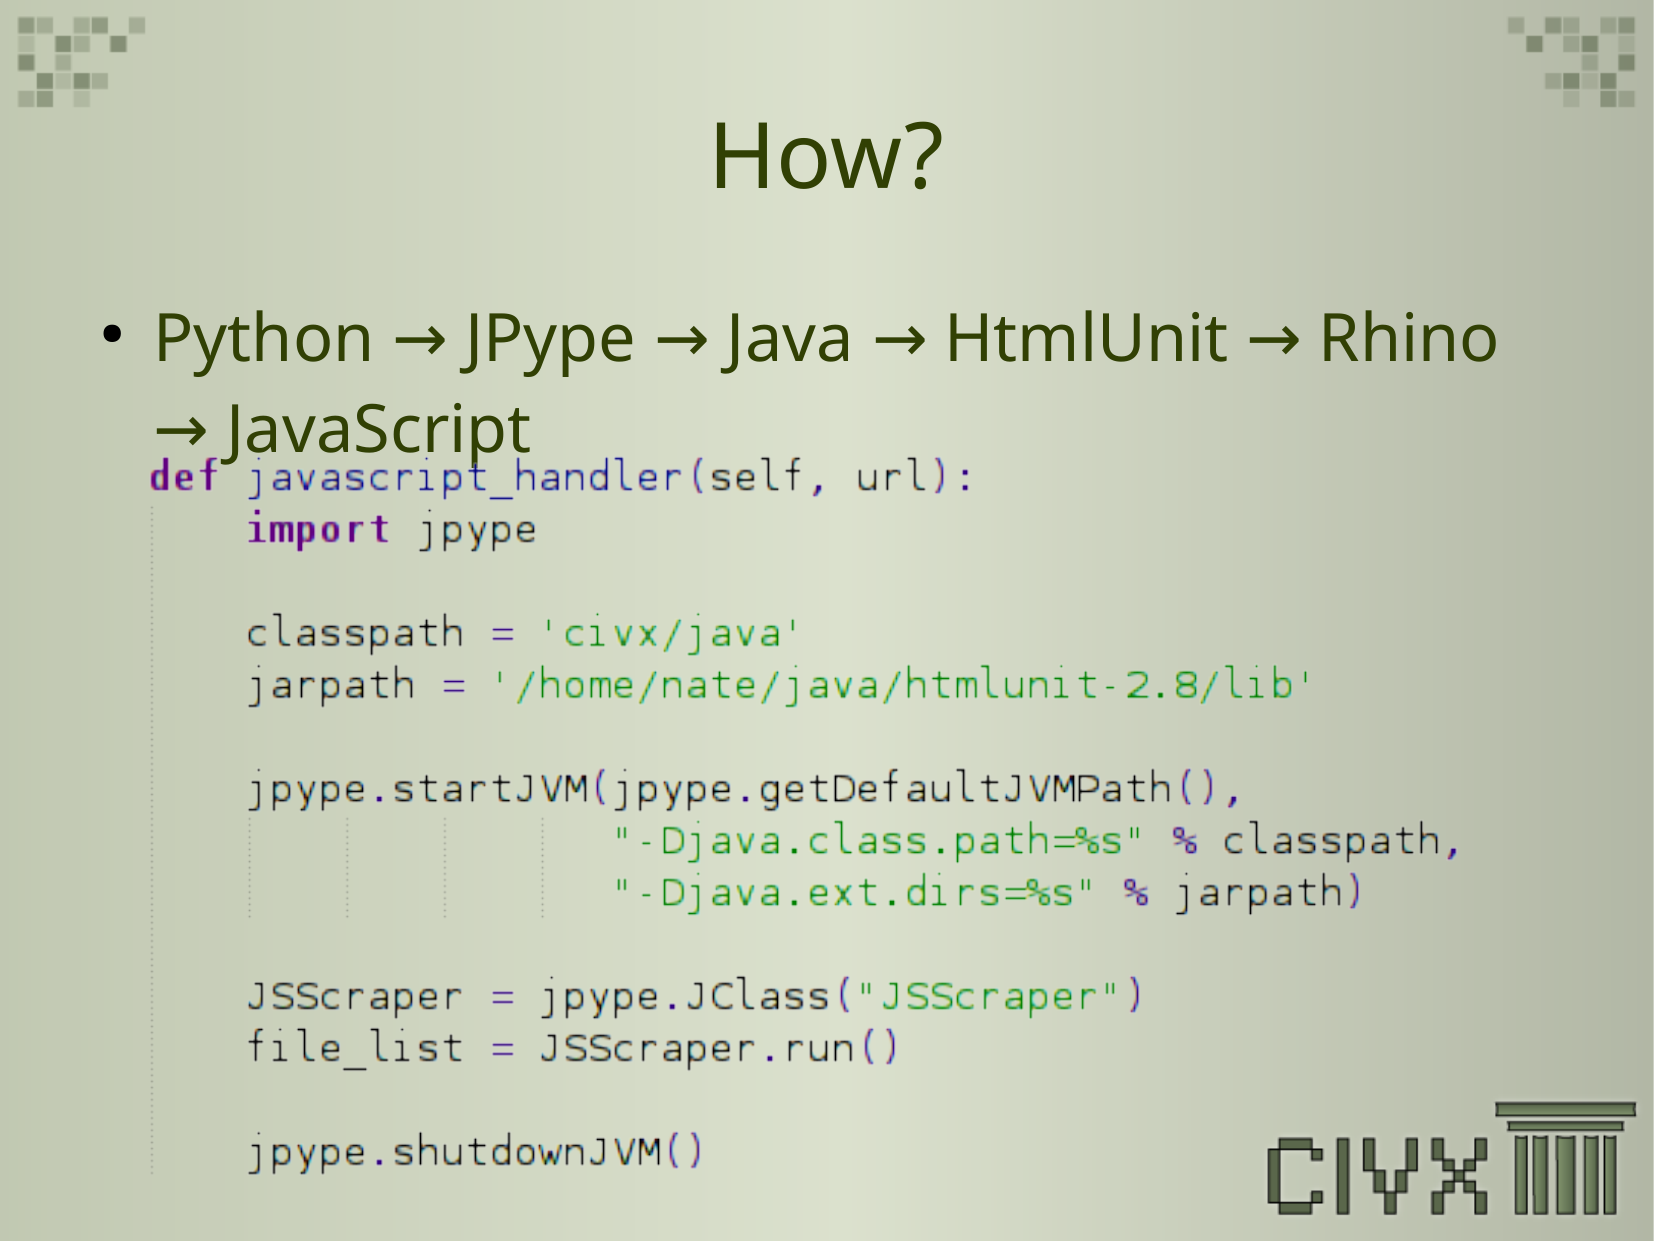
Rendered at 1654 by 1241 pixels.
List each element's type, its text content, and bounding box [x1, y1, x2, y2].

list Python → JPype → Java → HtmlUnit → Rhino → JavaScript [82, 290, 1571, 1094]
picture [0, 0, 1654, 1241]
title How? [82, 56, 1571, 250]
